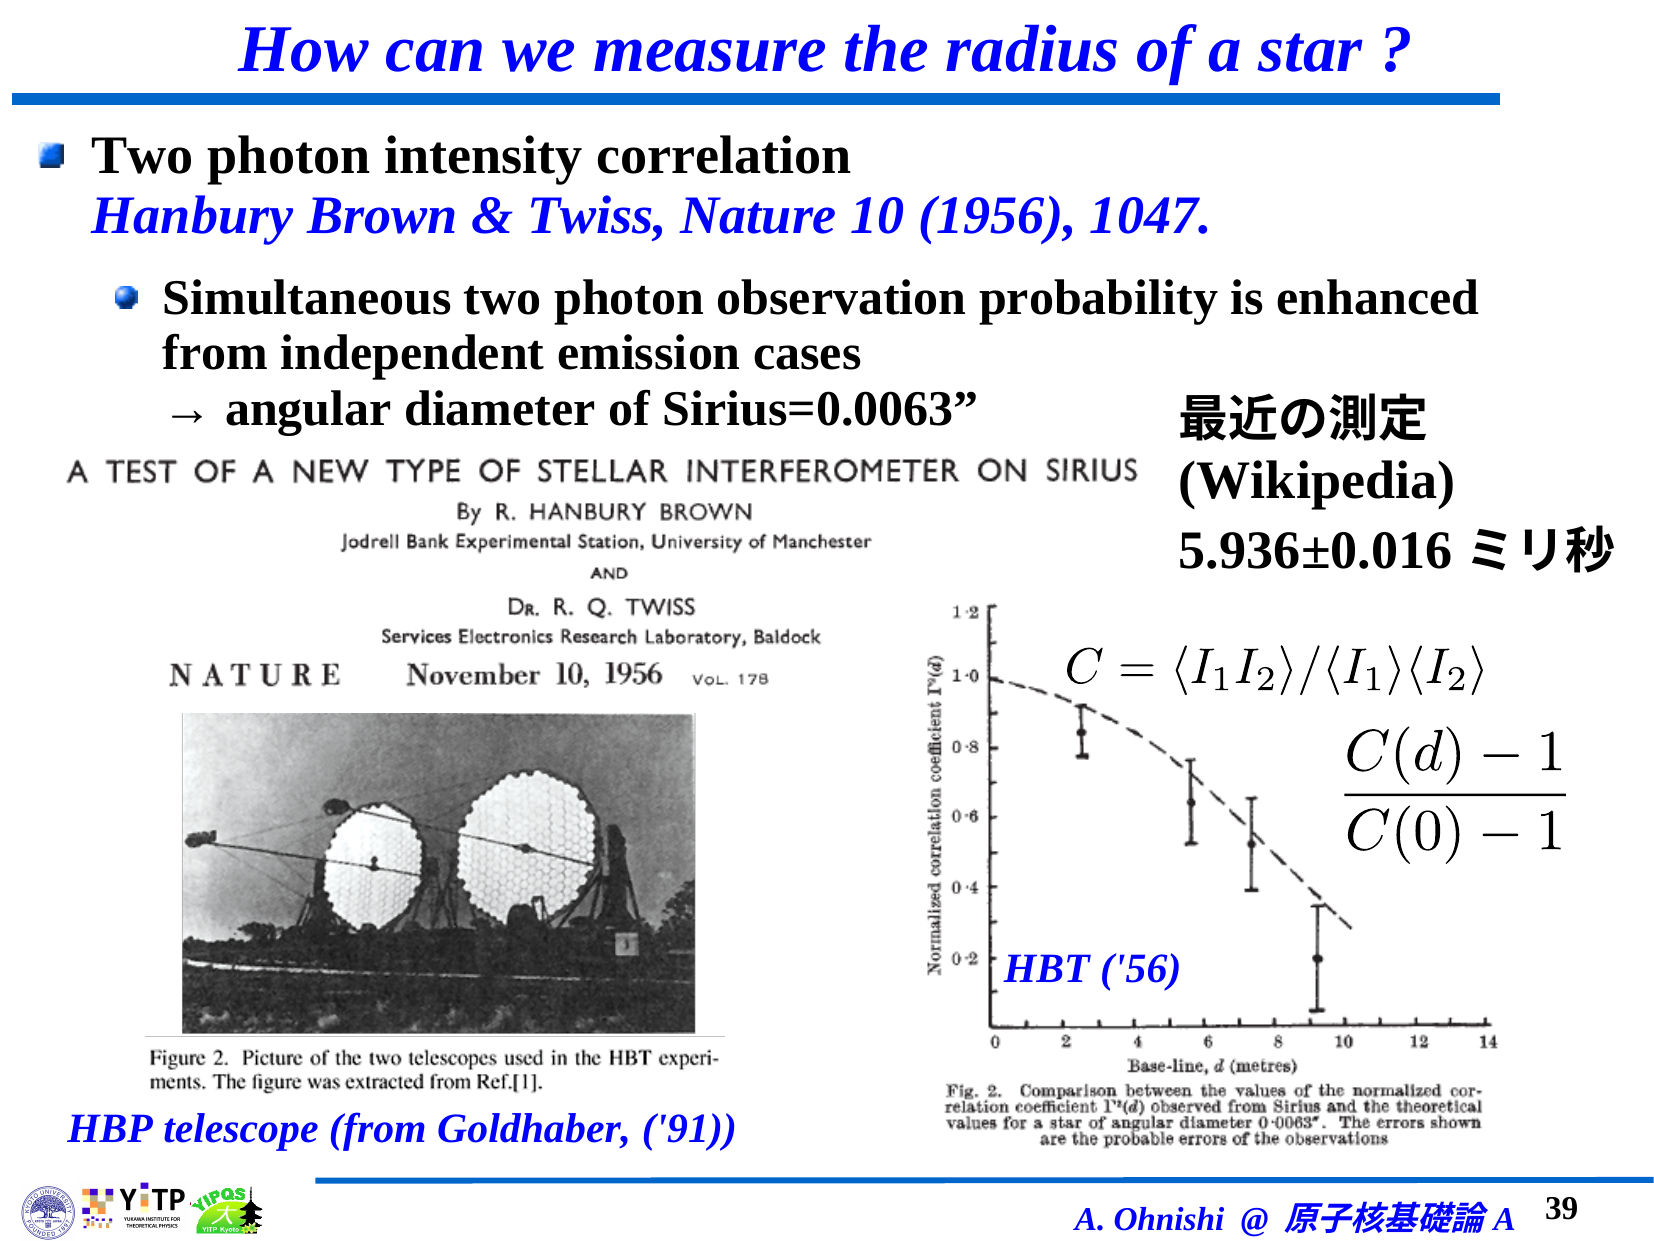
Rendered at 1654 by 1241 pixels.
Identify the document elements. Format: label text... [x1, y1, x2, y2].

text_box [1344, 726, 1566, 864]
title How can we measure the radius of a star ? [0, 0, 1654, 99]
text_box [1064, 645, 1489, 696]
list Two photon intensity correlation Hanbury Brown & Twiss, Nature 10 (1956), 1047. Simultaneous two photon observation probability is enhanced from independent emission cases → angular diameter of Sirius=0.0063” [20, 124, 1621, 1137]
picture [916, 597, 1511, 1159]
text_box 最近の測定(Wikipedia) 5.936±0.016ミリ秒 [1178, 377, 1642, 551]
picture [145, 713, 725, 1099]
picture [162, 653, 783, 696]
text_box HBT ('56) [1003, 945, 1182, 993]
picture [77, 1179, 263, 1234]
text_box HBP telescope (from Goldhaber, ('91)) [67, 1105, 738, 1153]
picture [20, 1185, 76, 1241]
